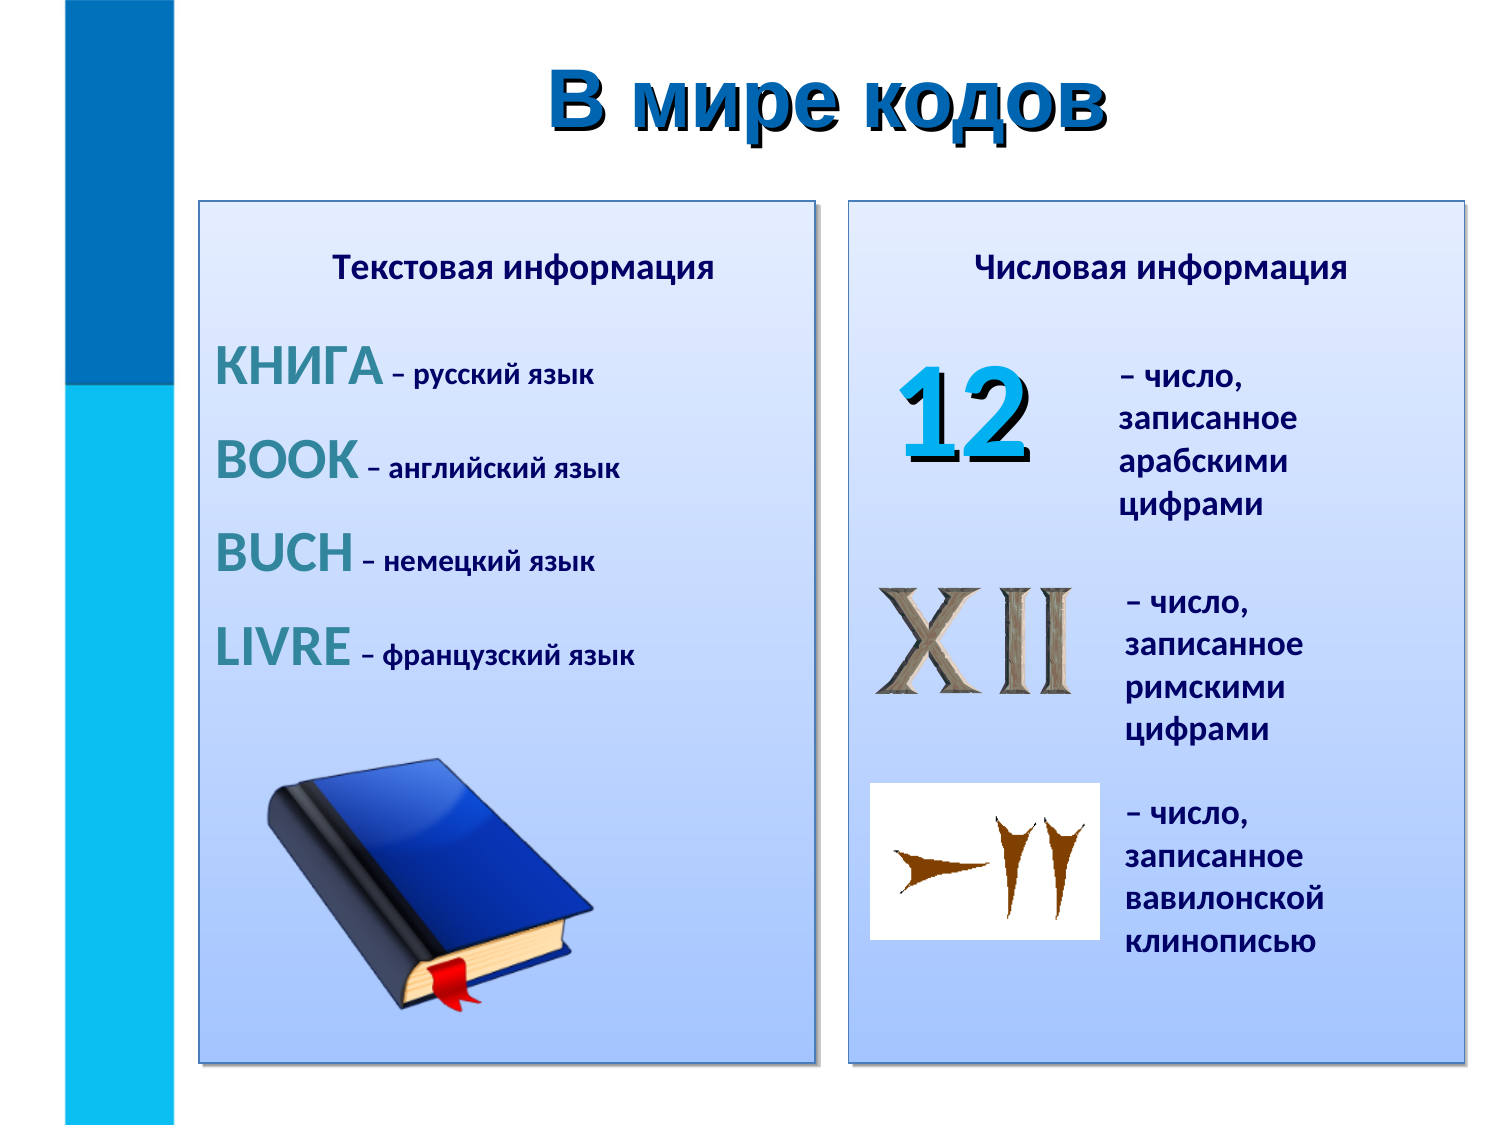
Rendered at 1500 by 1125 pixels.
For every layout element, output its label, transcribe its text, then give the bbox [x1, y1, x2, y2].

picture [0, 0, 1500, 1125]
title В мире кодов [248, 23, 1406, 166]
text_box Числовая информация [864, 234, 1459, 295]
text_box 12 [875, 311, 1459, 493]
text_box [848, 200, 1465, 1063]
text_box КНИГА – русский язык BOOK – английский язык BUCH – немецкий язык LIVRE – французский язык [200, 318, 816, 685]
text_box [198, 200, 815, 1064]
text_box – число, записанное римскими цифрами [1109, 569, 1394, 756]
text_box – число, записанное вавилонской клинописью [1110, 781, 1416, 968]
text_box Текстовая информация [226, 234, 822, 295]
text_box – число, записанное арабскими цифрами [1104, 344, 1405, 530]
